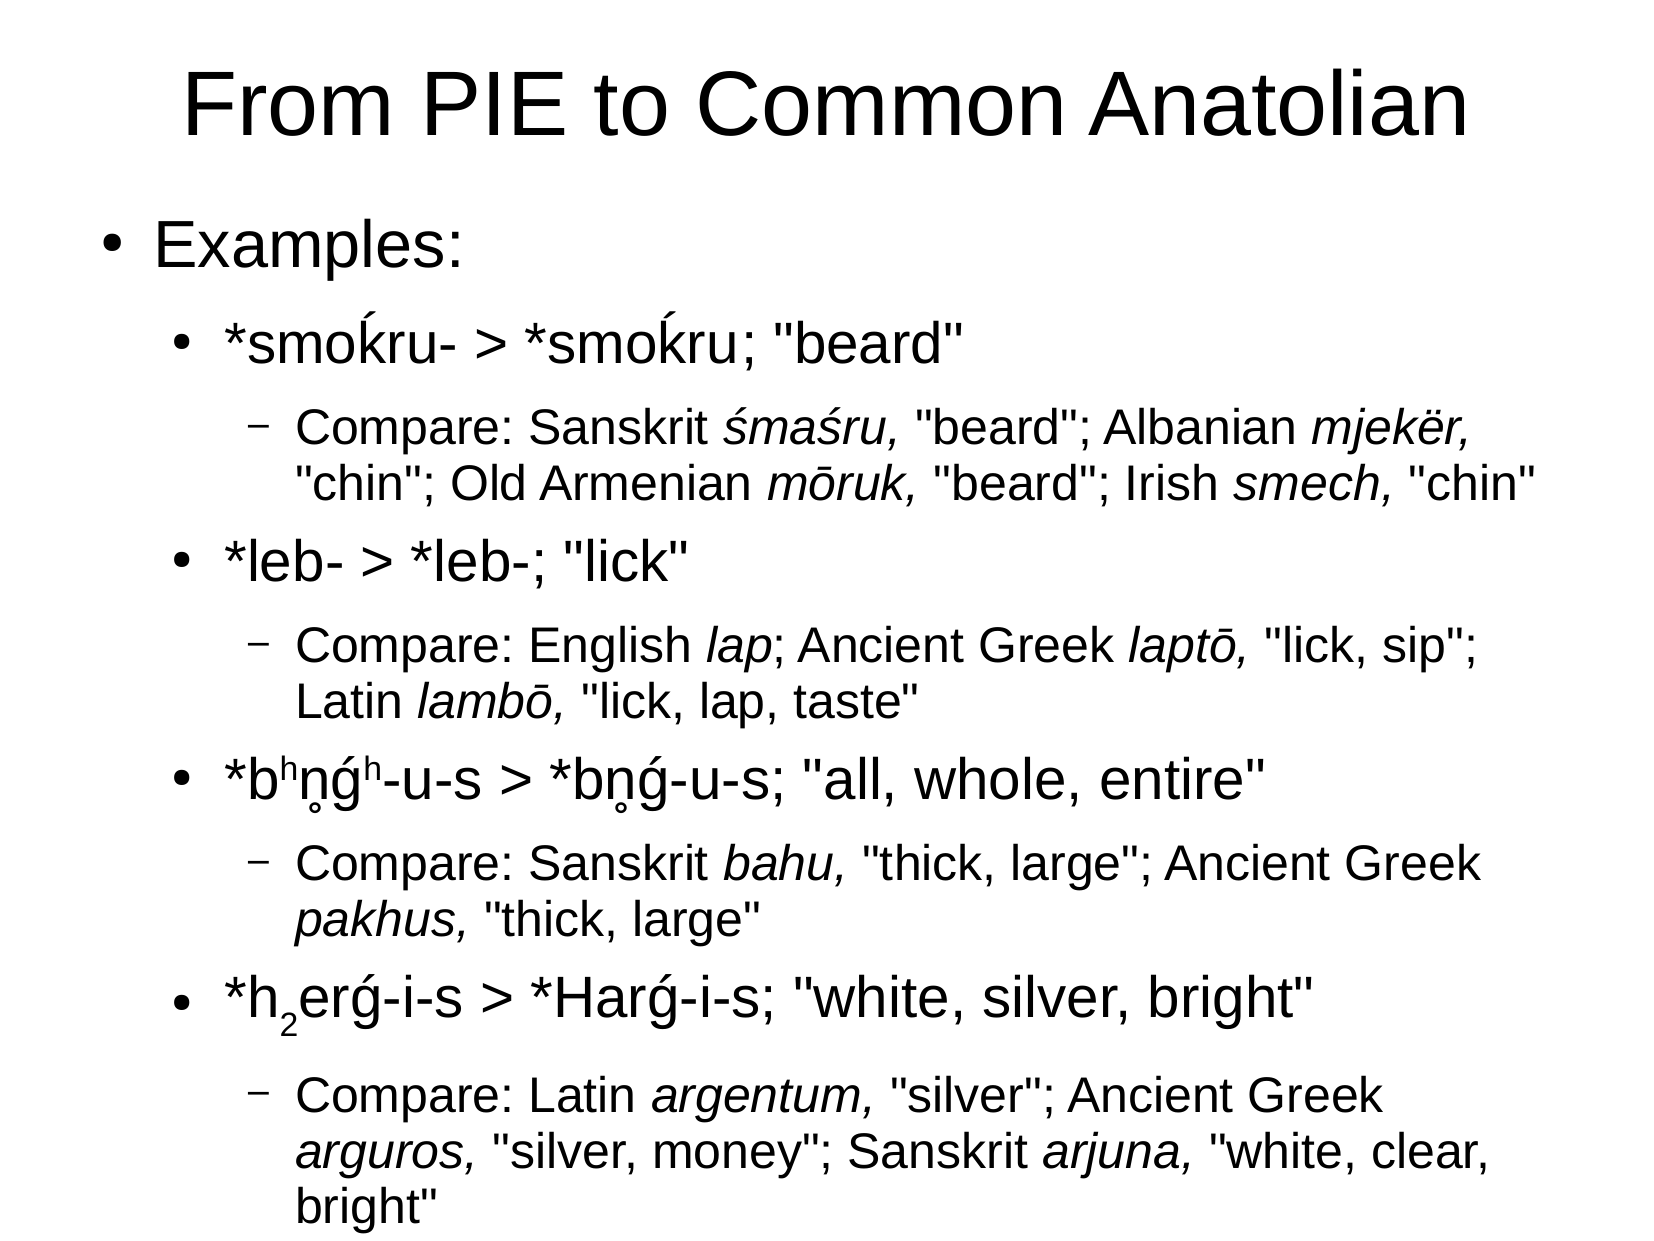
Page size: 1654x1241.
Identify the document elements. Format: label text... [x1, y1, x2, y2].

list Examples: *smoḱru- > *smoḱru ; "beard" Compare: Sanskrit śmaśru, "beard"; Albanian mjekër, "chin"; Old Armenian mōruk, "beard"; Irish smech, "chin" *leb- > *leb-; "lick" Compare: English lap; Ancient Greek laptō, "lick, sip"; Latin lambō, "lick, lap, taste" *bhn̥ǵh-u-s > *bn̥ǵ-u-s; "all, whole, entire" Compare: Sanskrit bahu, "thick, large"; Ancient Greek pakhus, "thick, large" *h2erǵ-i-s > *Harǵ-i-s; "white, silver, bright" Compare: Latin argentum, "silver"; Ancient Greek arguros, "silver, money"; Sanskrit arjuna, "white, clear, bright" [82, 206, 1571, 1241]
title From PIE to Common Anatolian [82, 0, 1571, 206]
